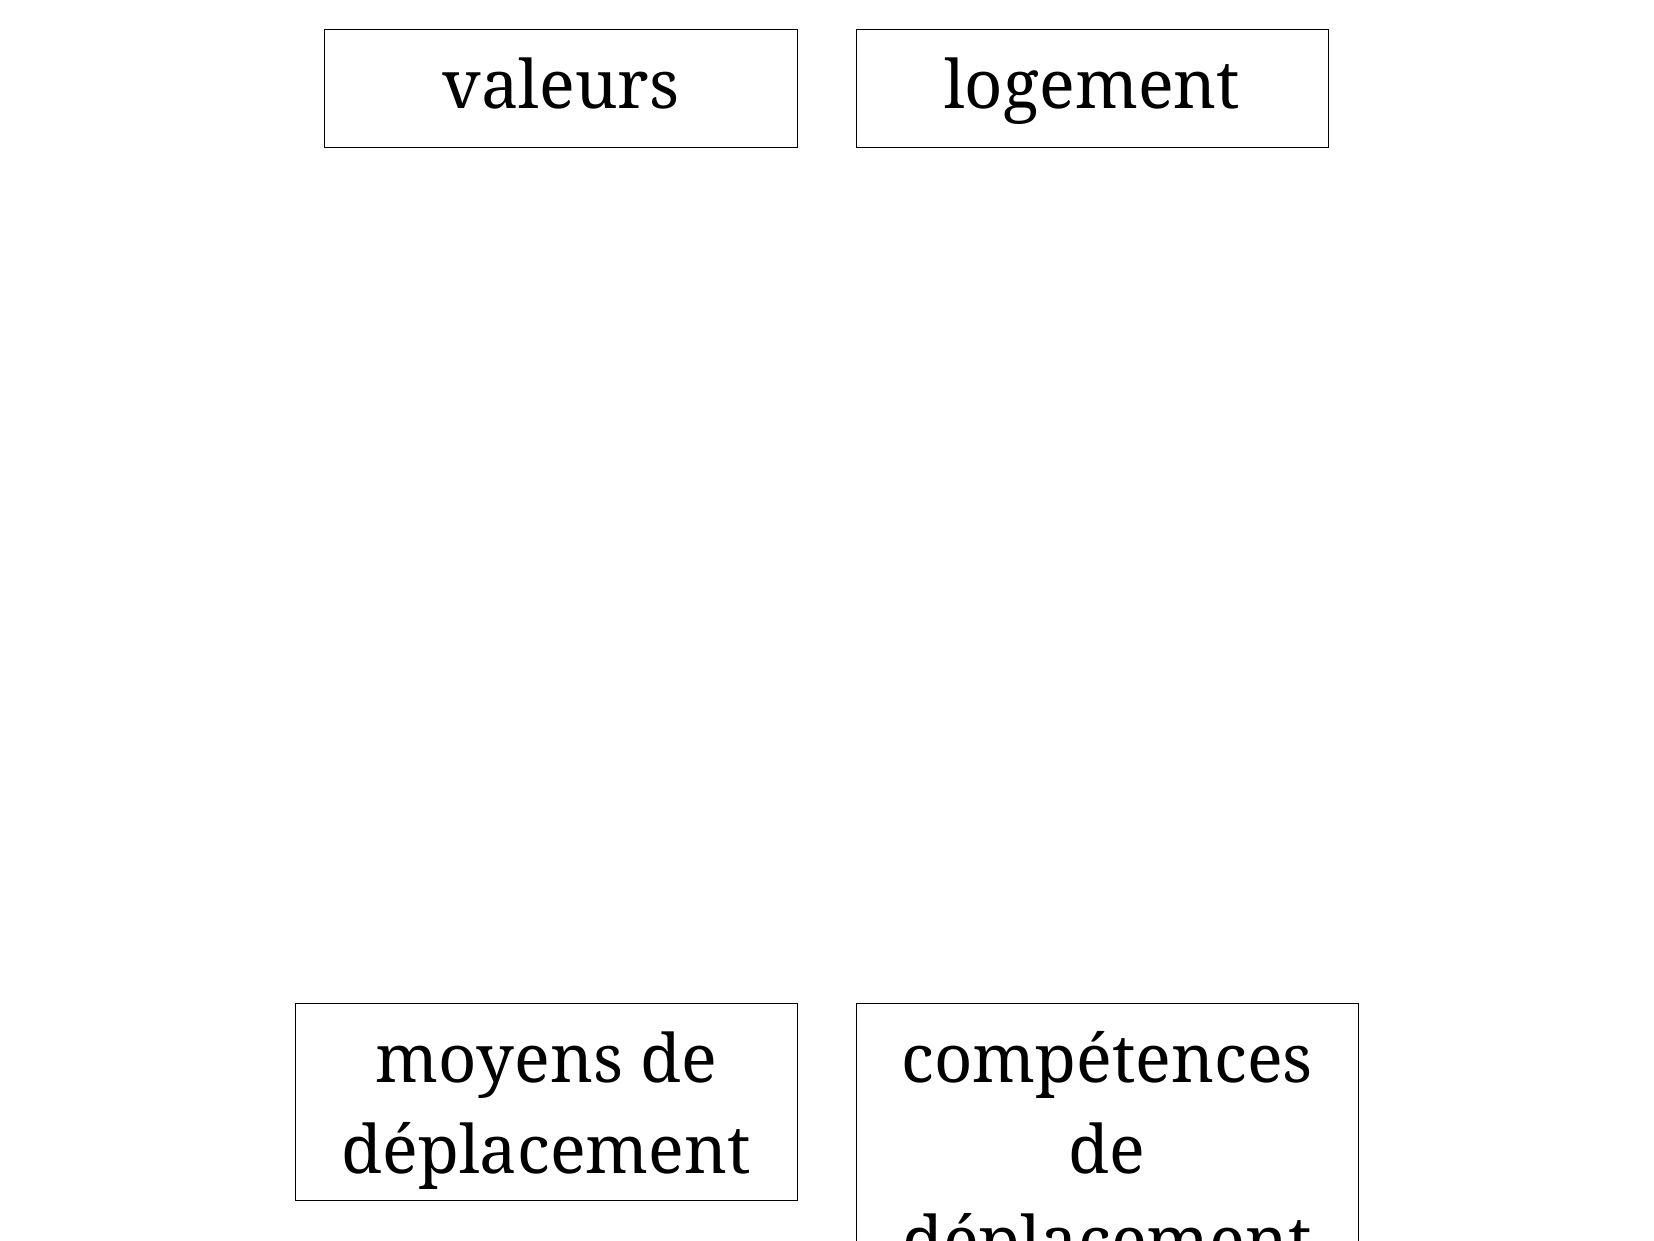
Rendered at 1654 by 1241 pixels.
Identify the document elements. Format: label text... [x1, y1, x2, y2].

text_box moyens de déplacement [295, 1003, 798, 1199]
text_box valeurs [324, 29, 798, 148]
text_box compétences de déplacement [856, 1003, 1359, 1199]
text_box logement [856, 29, 1329, 148]
